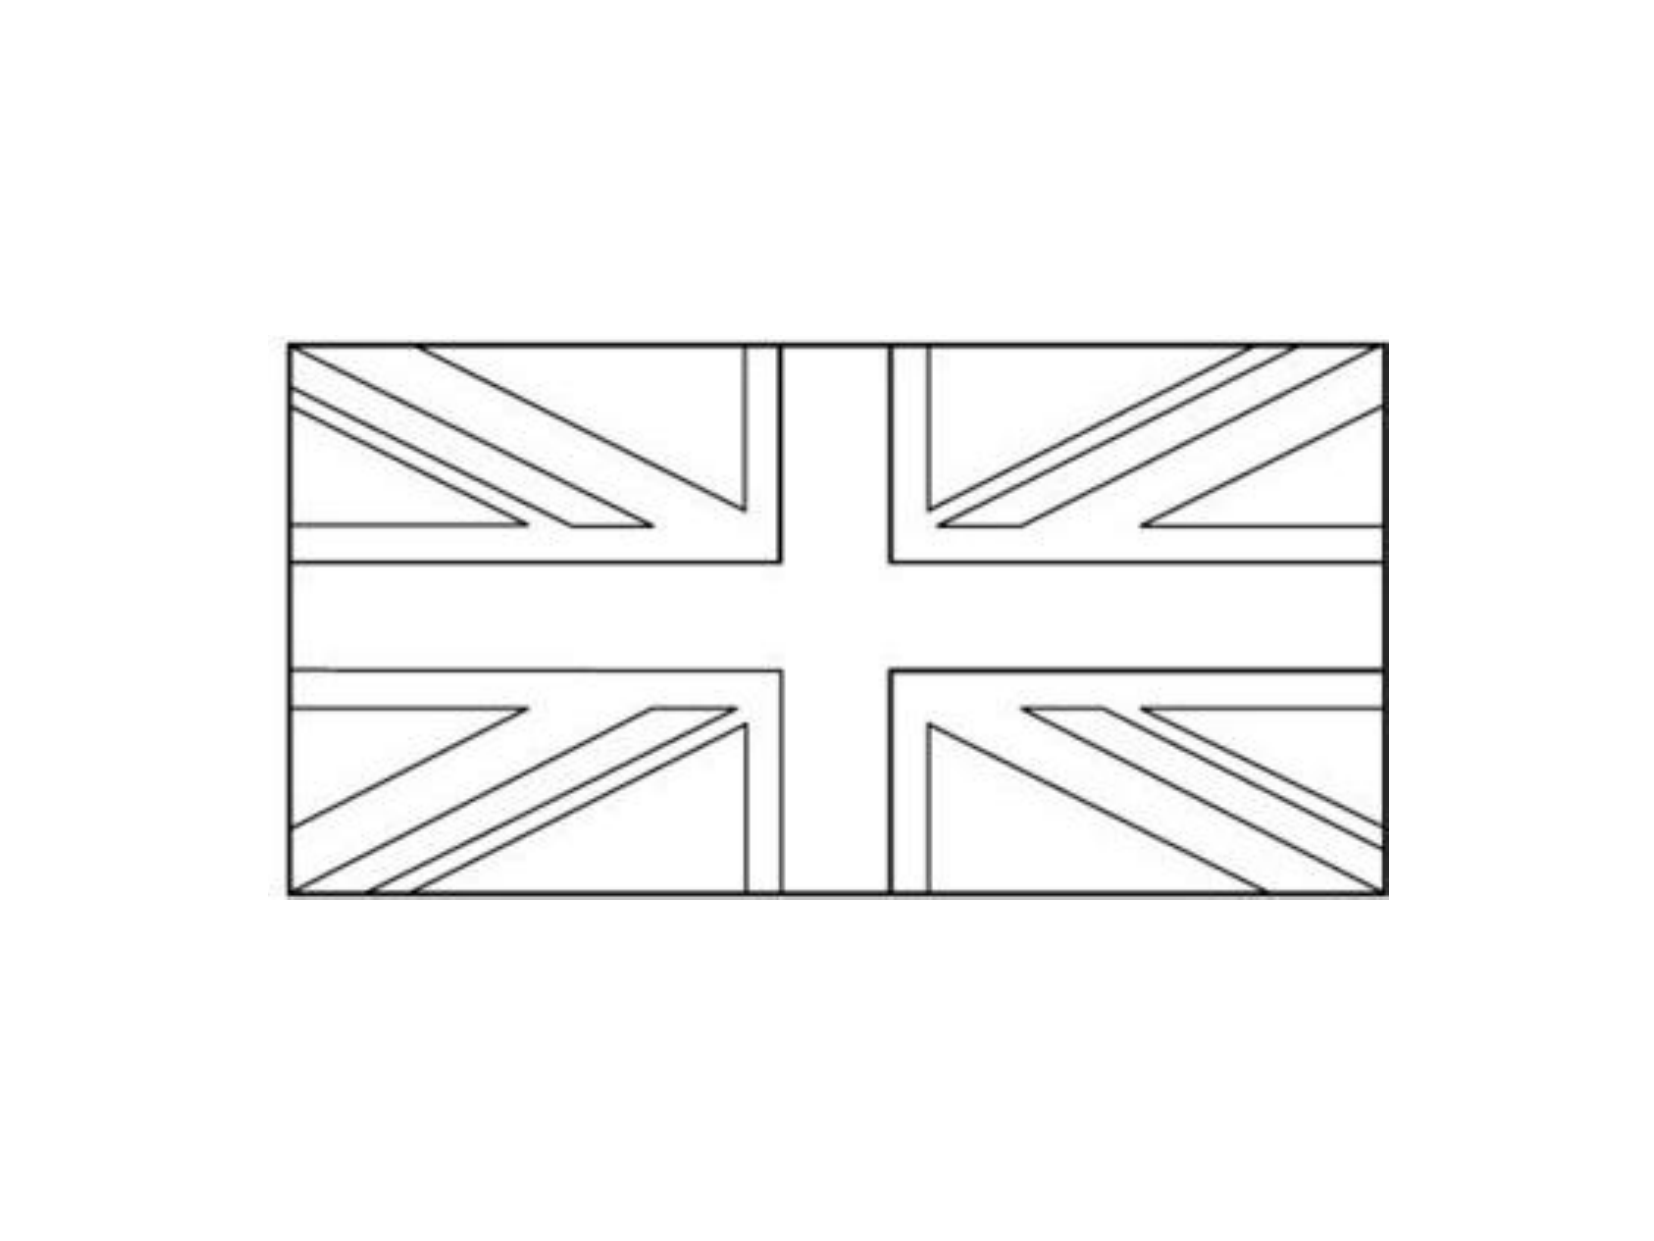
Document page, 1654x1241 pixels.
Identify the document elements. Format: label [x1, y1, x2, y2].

picture [268, 335, 1389, 900]
